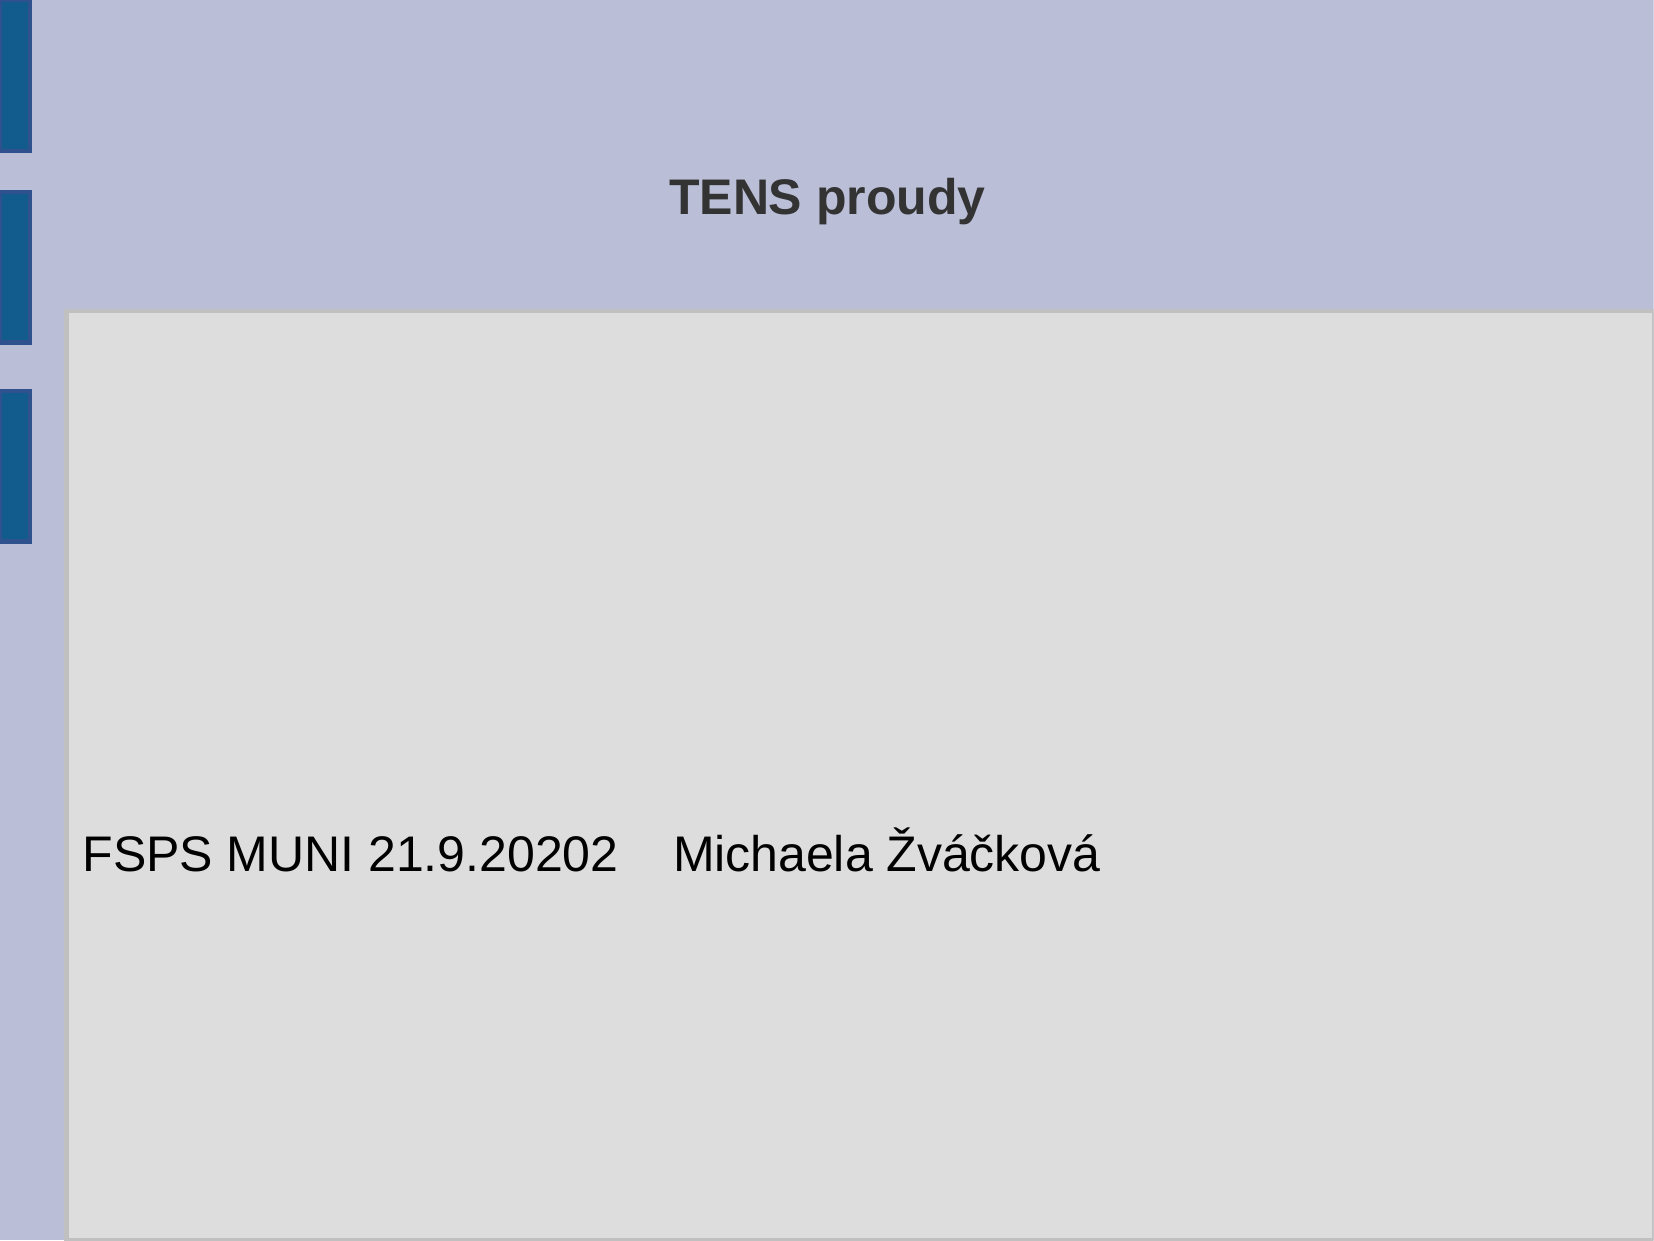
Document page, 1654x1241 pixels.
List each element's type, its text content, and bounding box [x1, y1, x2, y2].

list FSPS MUNI 21.9.20202 Michaela Žváčková [82, 290, 1571, 1191]
title TENS proudy [121, 91, 1534, 290]
